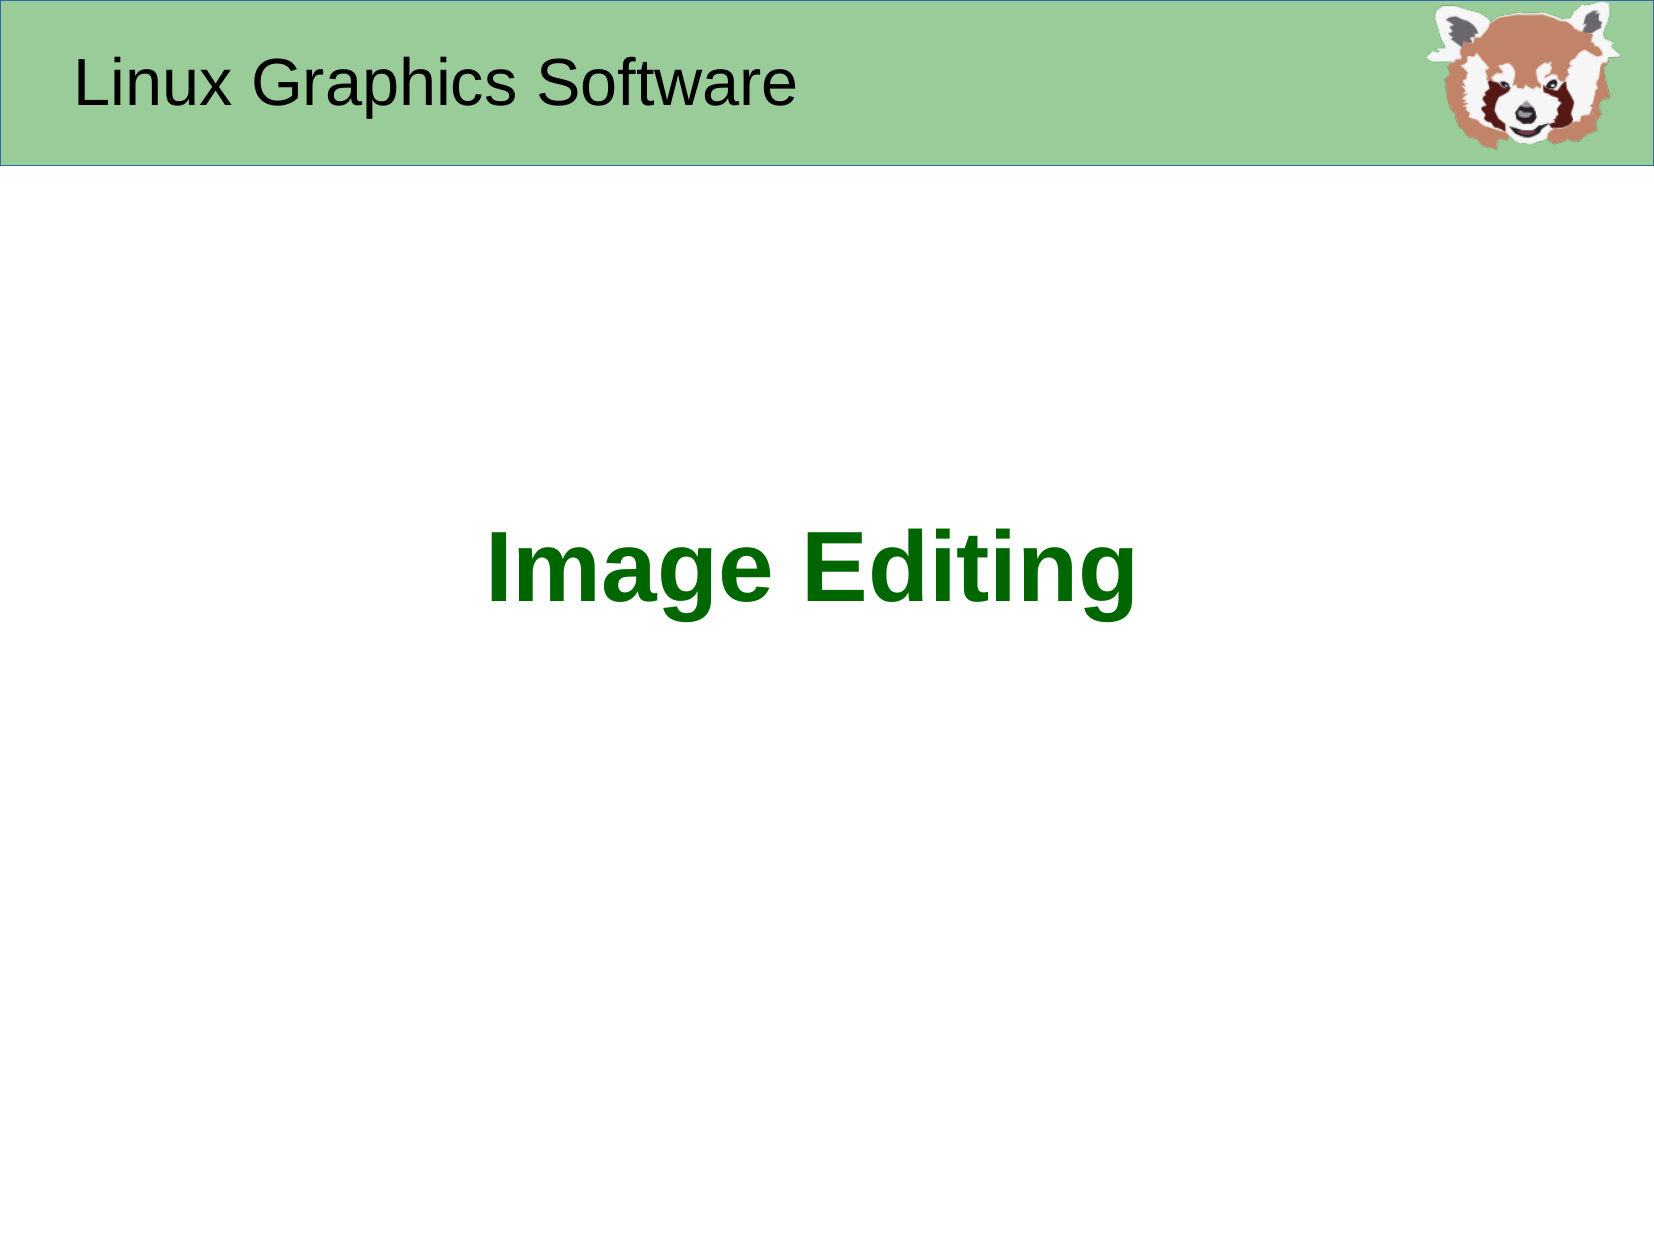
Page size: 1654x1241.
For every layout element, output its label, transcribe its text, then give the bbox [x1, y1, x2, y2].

title Linux Graphics Software [0, 15, 856, 151]
picture [1426, 2, 1621, 151]
text_box [0, 0, 1654, 166]
text_box Image Editing [470, 503, 1156, 631]
